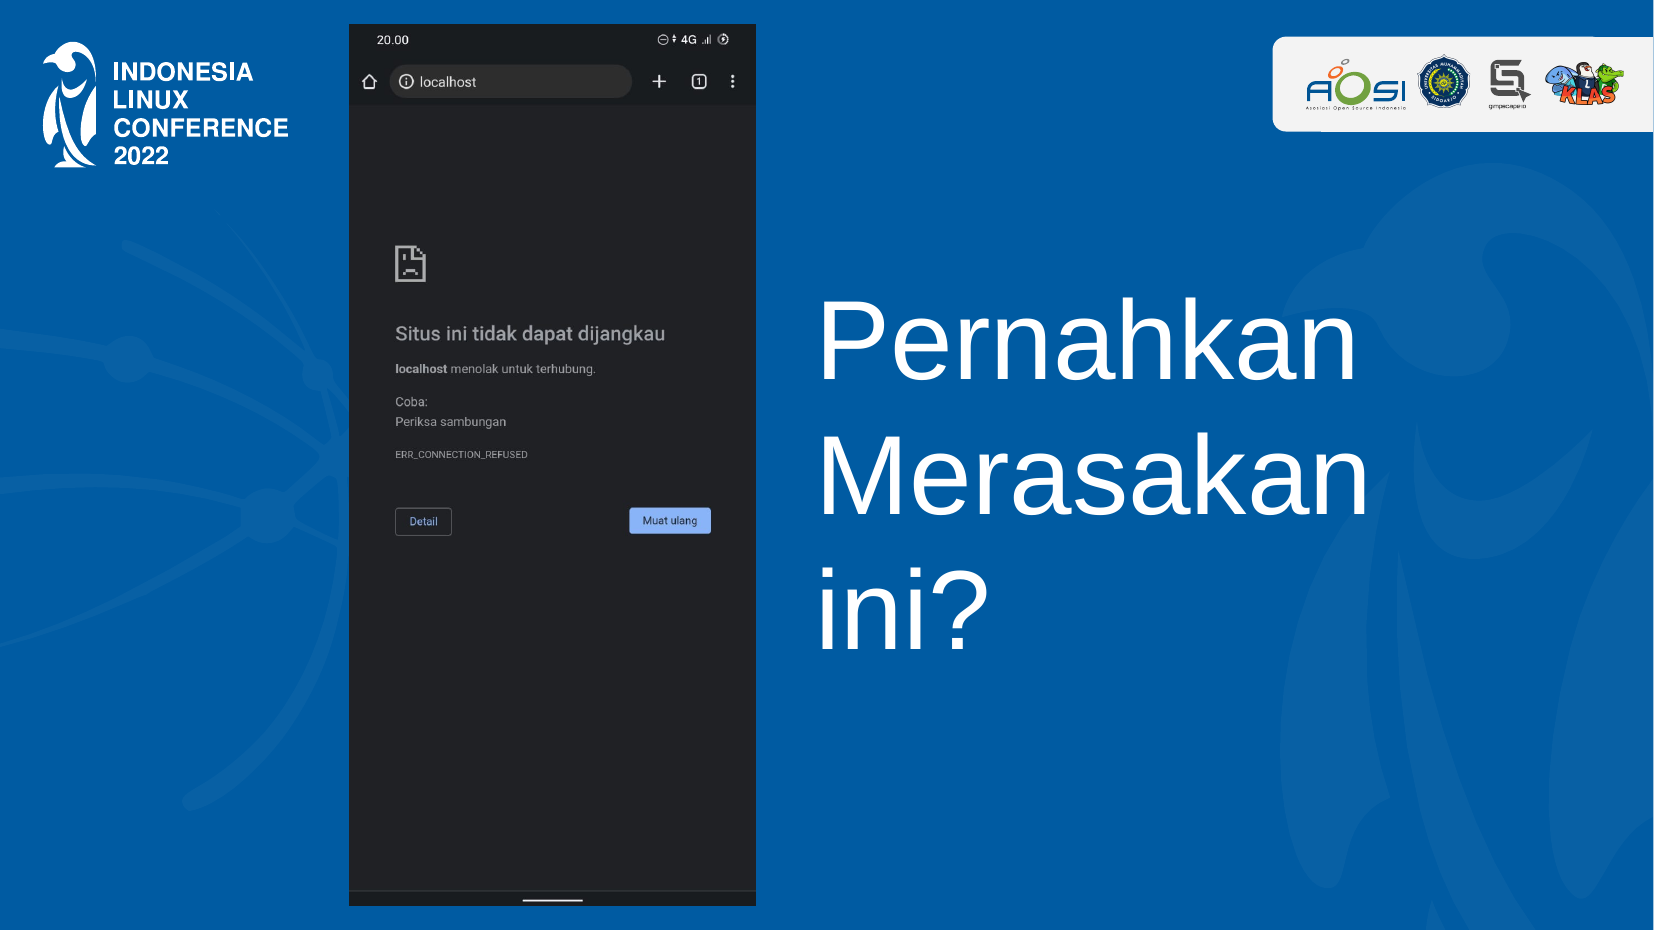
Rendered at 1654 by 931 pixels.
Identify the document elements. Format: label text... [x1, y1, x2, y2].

picture [1417, 54, 1471, 108]
text_box Pernahkan Merasakan ini? [815, 267, 1566, 664]
picture [349, 24, 756, 906]
picture [1545, 62, 1624, 105]
